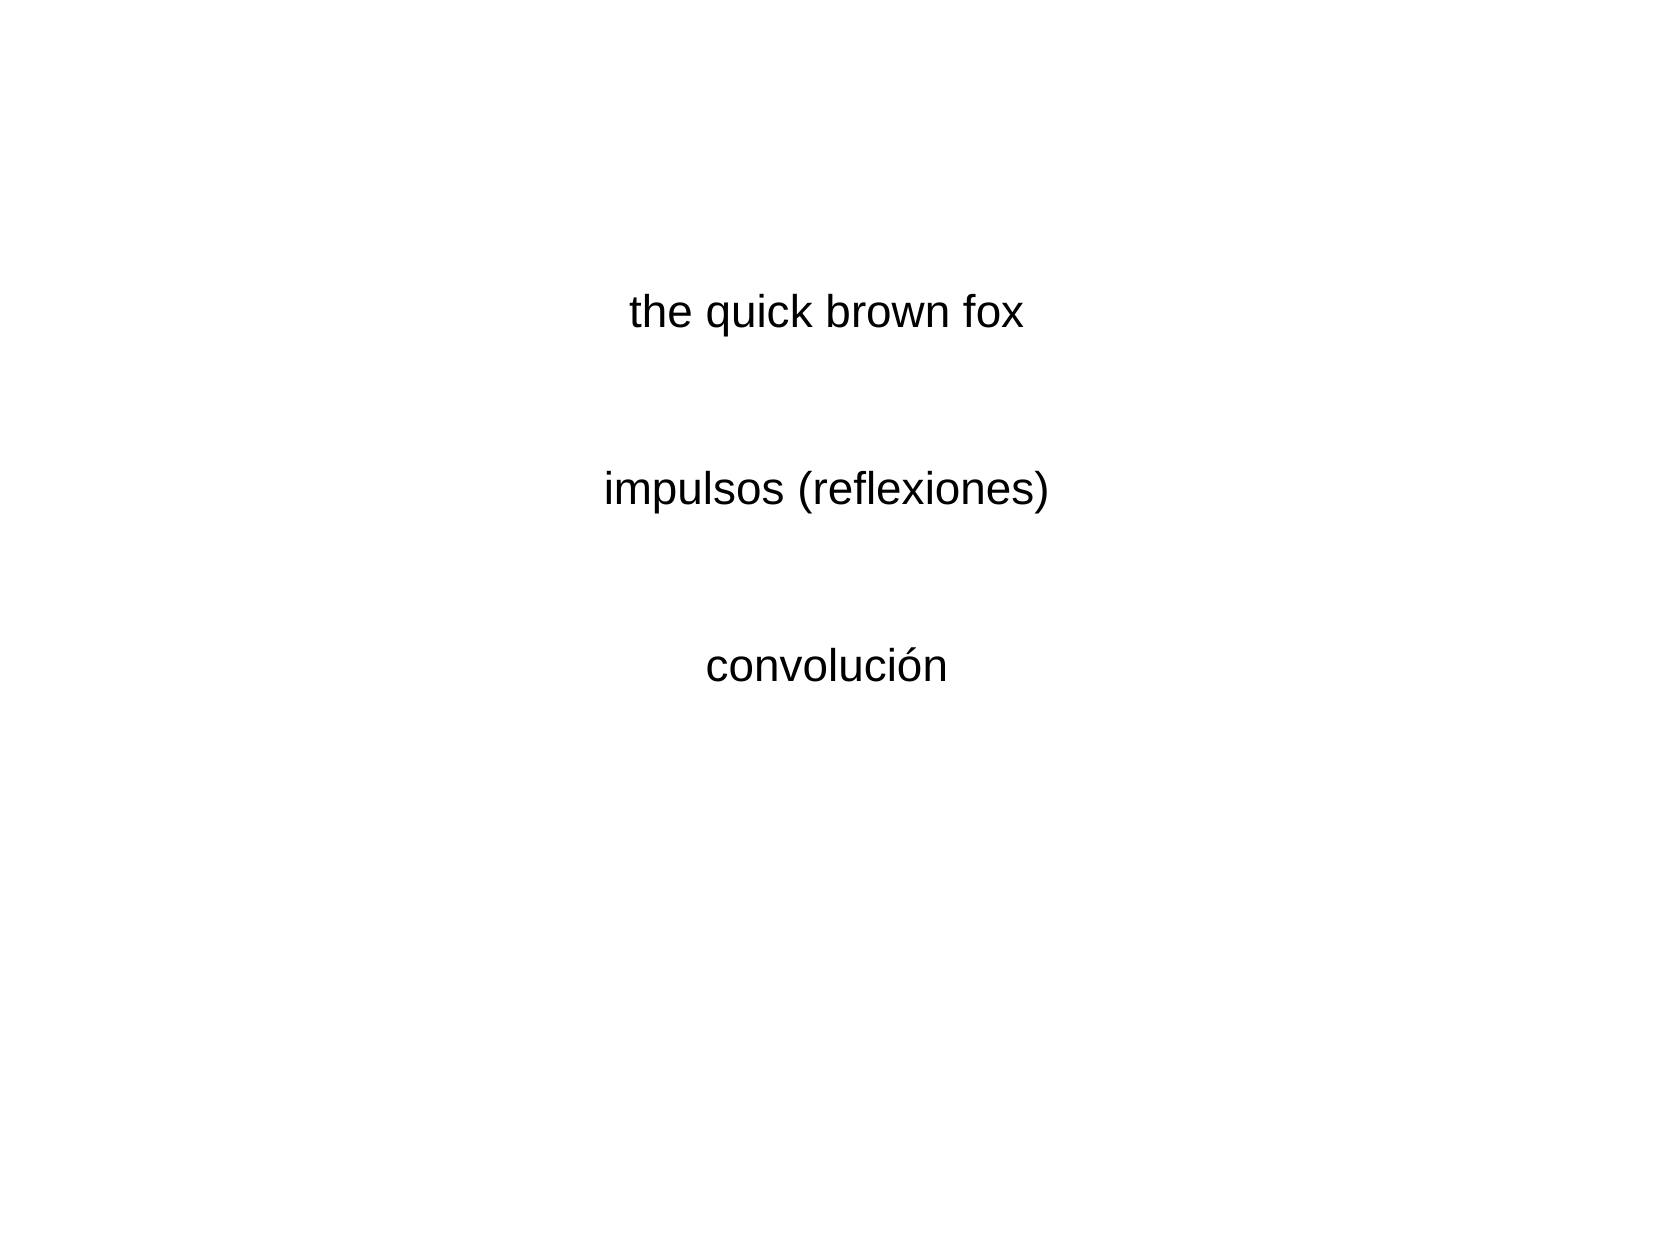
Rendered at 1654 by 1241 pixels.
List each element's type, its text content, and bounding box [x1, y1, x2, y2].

text_box convolución [82, 592, 1571, 739]
text_box impulsos (reflexiones) [82, 415, 1571, 562]
subtitle the quick brown fox [82, 238, 1571, 384]
